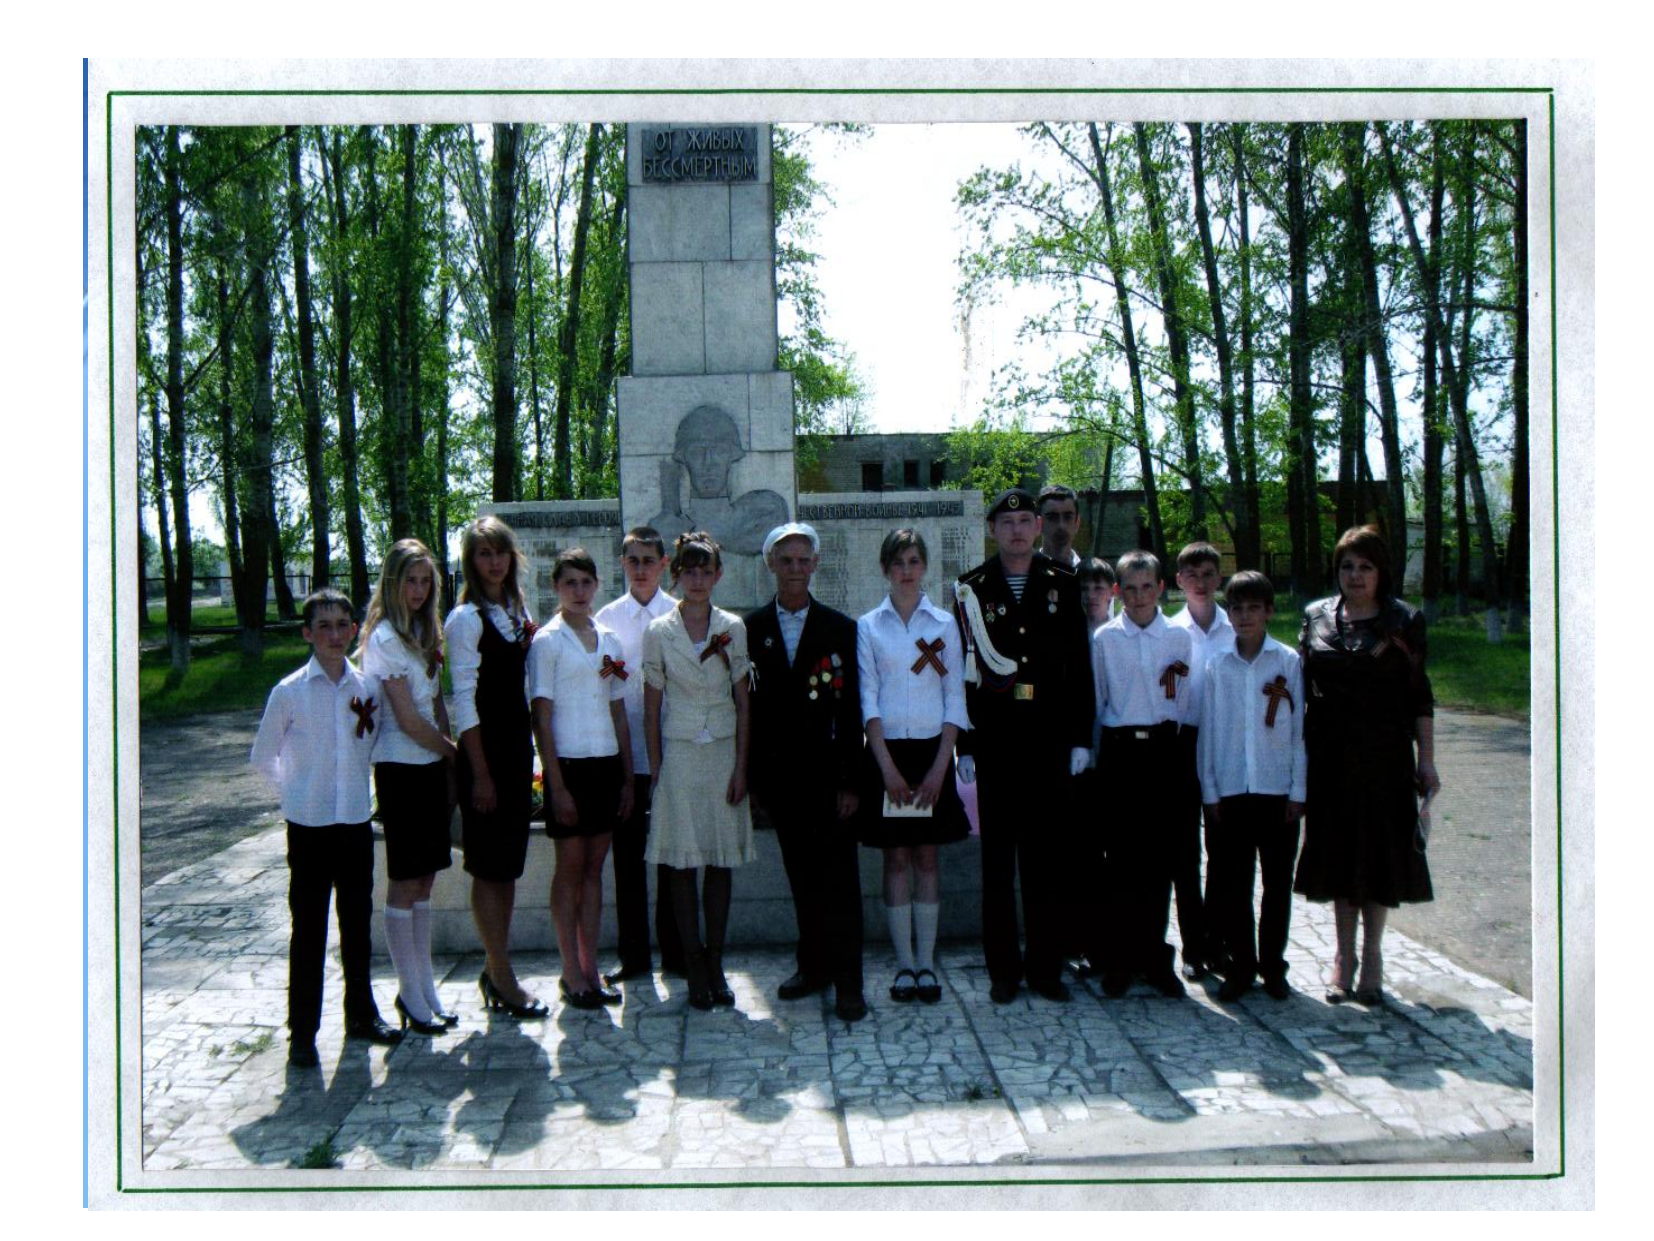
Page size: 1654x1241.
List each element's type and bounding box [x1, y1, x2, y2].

picture [83, 58, 1595, 1211]
